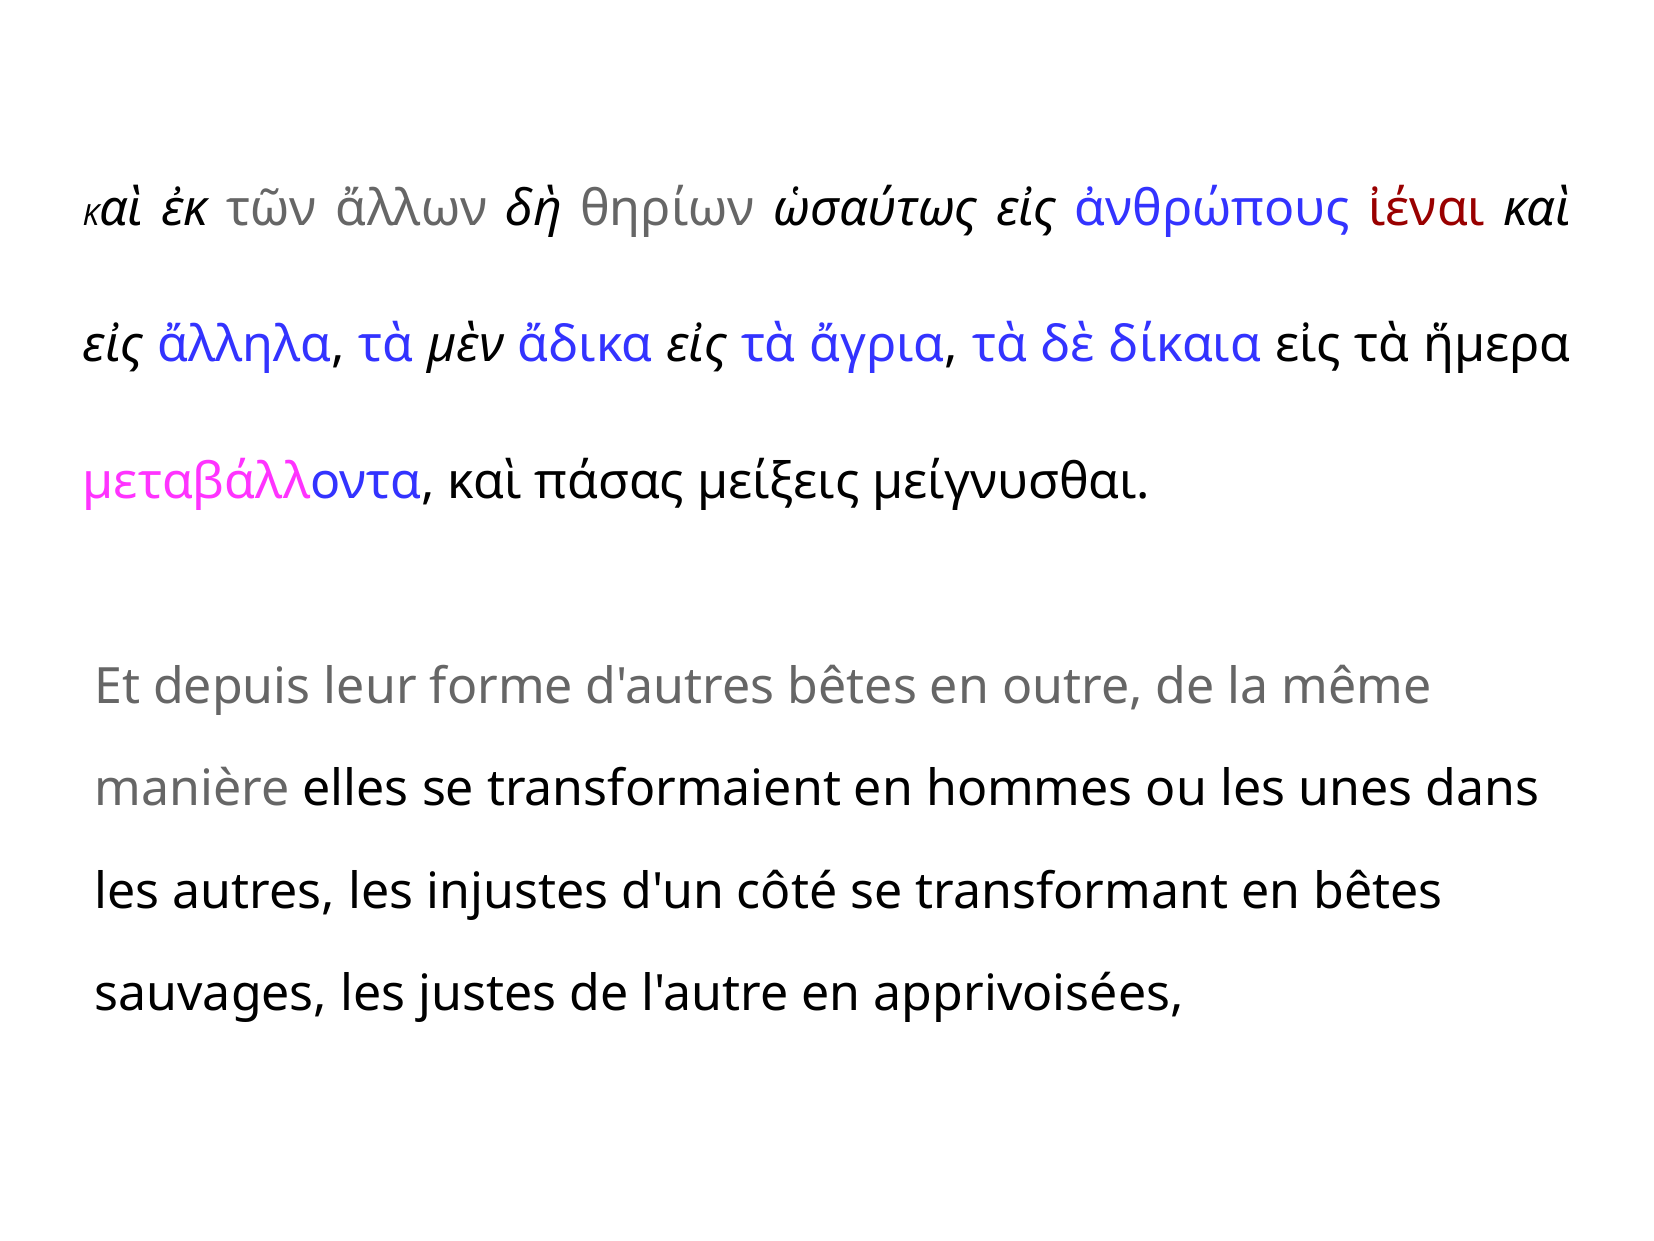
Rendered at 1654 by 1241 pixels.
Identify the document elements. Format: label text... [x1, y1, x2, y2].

list Et depuis leur forme d'autres bêtes en outre, de la même manière elles se transformaient en hommes ou les unes dans les autres, les injustes d'un côté se transformant en bêtes sauvages, les justes de l'autre en apprivoisées, [94, 615, 1583, 1198]
title Καὶ ἐκ τῶν ἄλλων δὴ θηρίων ὡσαύτως εἰς ἀνθρώπους ἰέναι καὶ εἰς ἄλληλα, τὰ μὲν ἄδικα εἰς τὰ ἄγρια, τὰ δὲ δίκαια εἰς τὰ ἥμερα μεταβάλλοντα, καὶ πάσας μείξεις μείγνυσθαι. [82, 49, 1571, 567]
